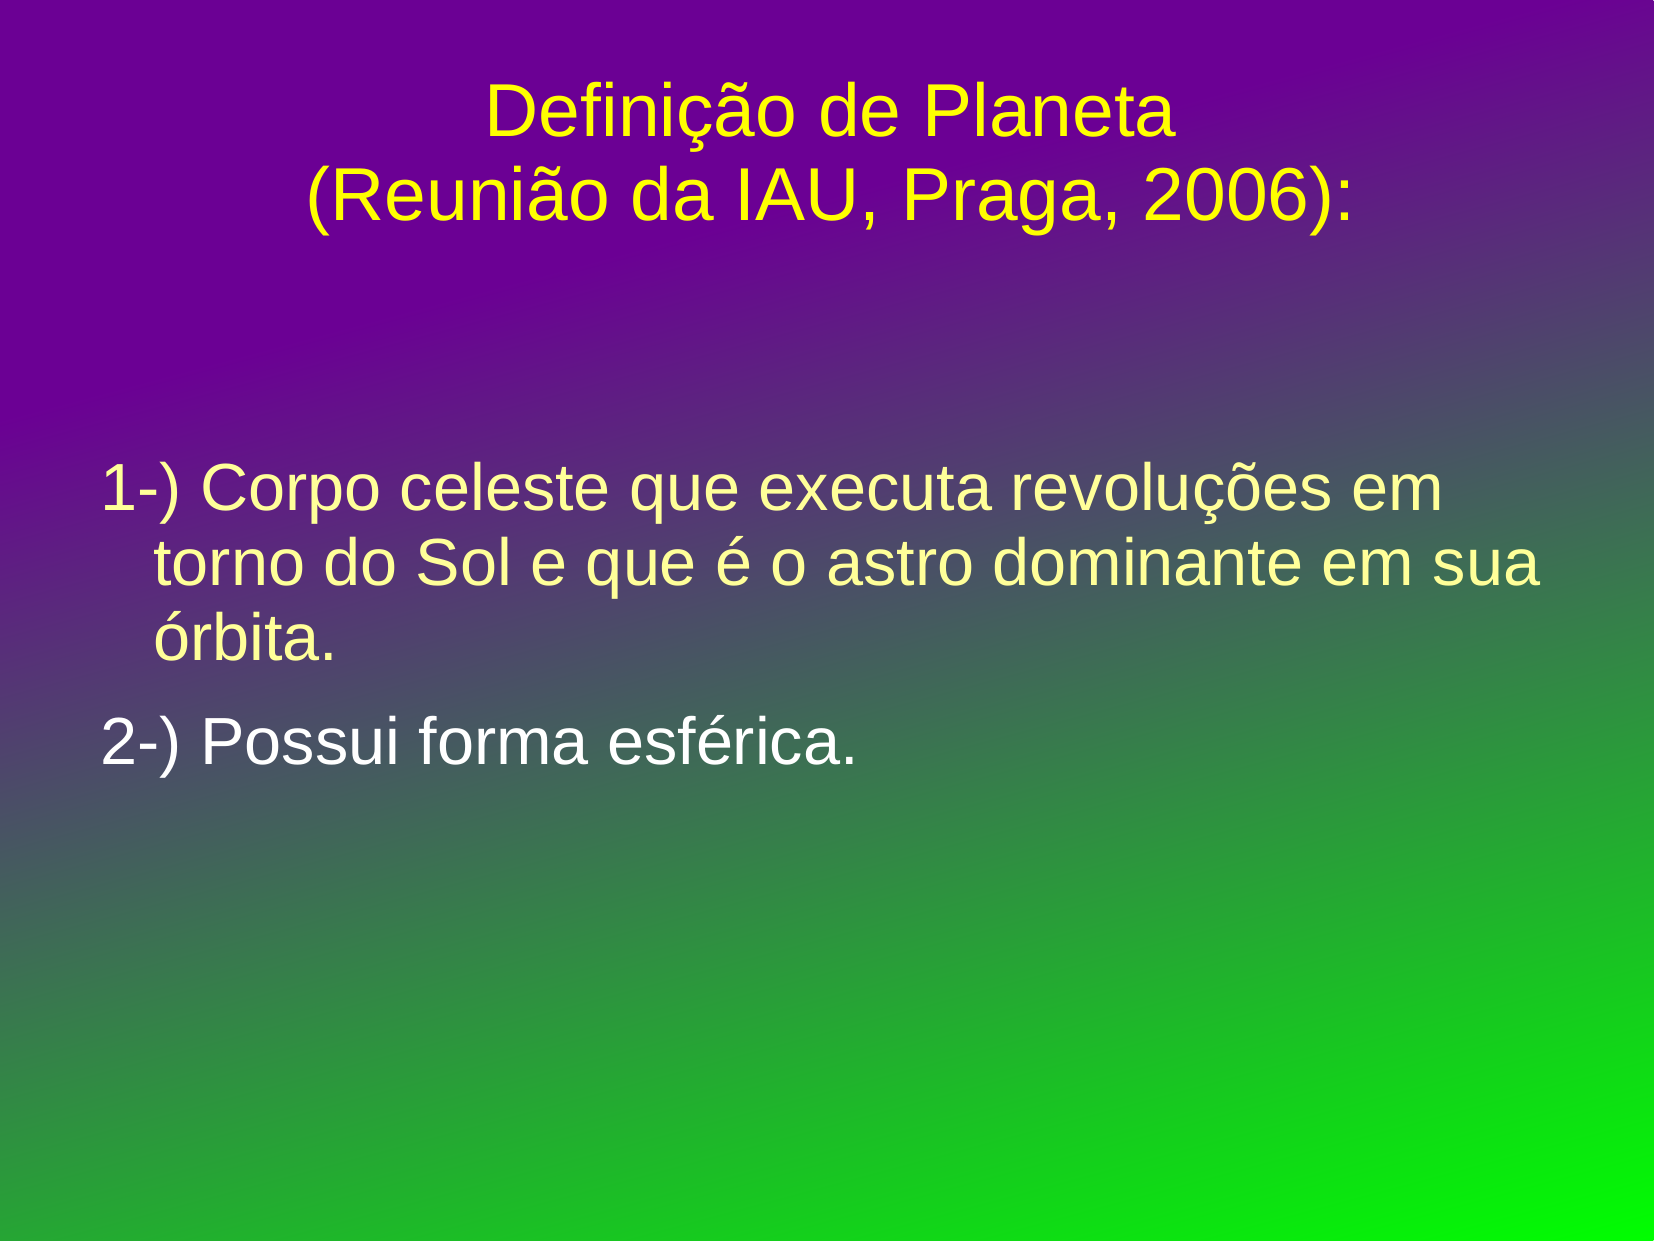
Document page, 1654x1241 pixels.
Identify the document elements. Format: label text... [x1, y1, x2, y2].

list 1-) Corpo celeste que executa revoluções em torno do Sol e que é o astro dominante em sua órbita. 2-) Possui forma esférica. [82, 450, 1571, 1109]
title Definição de Planeta (Reunião da IAU, Praga, 2006): [86, 55, 1576, 335]
